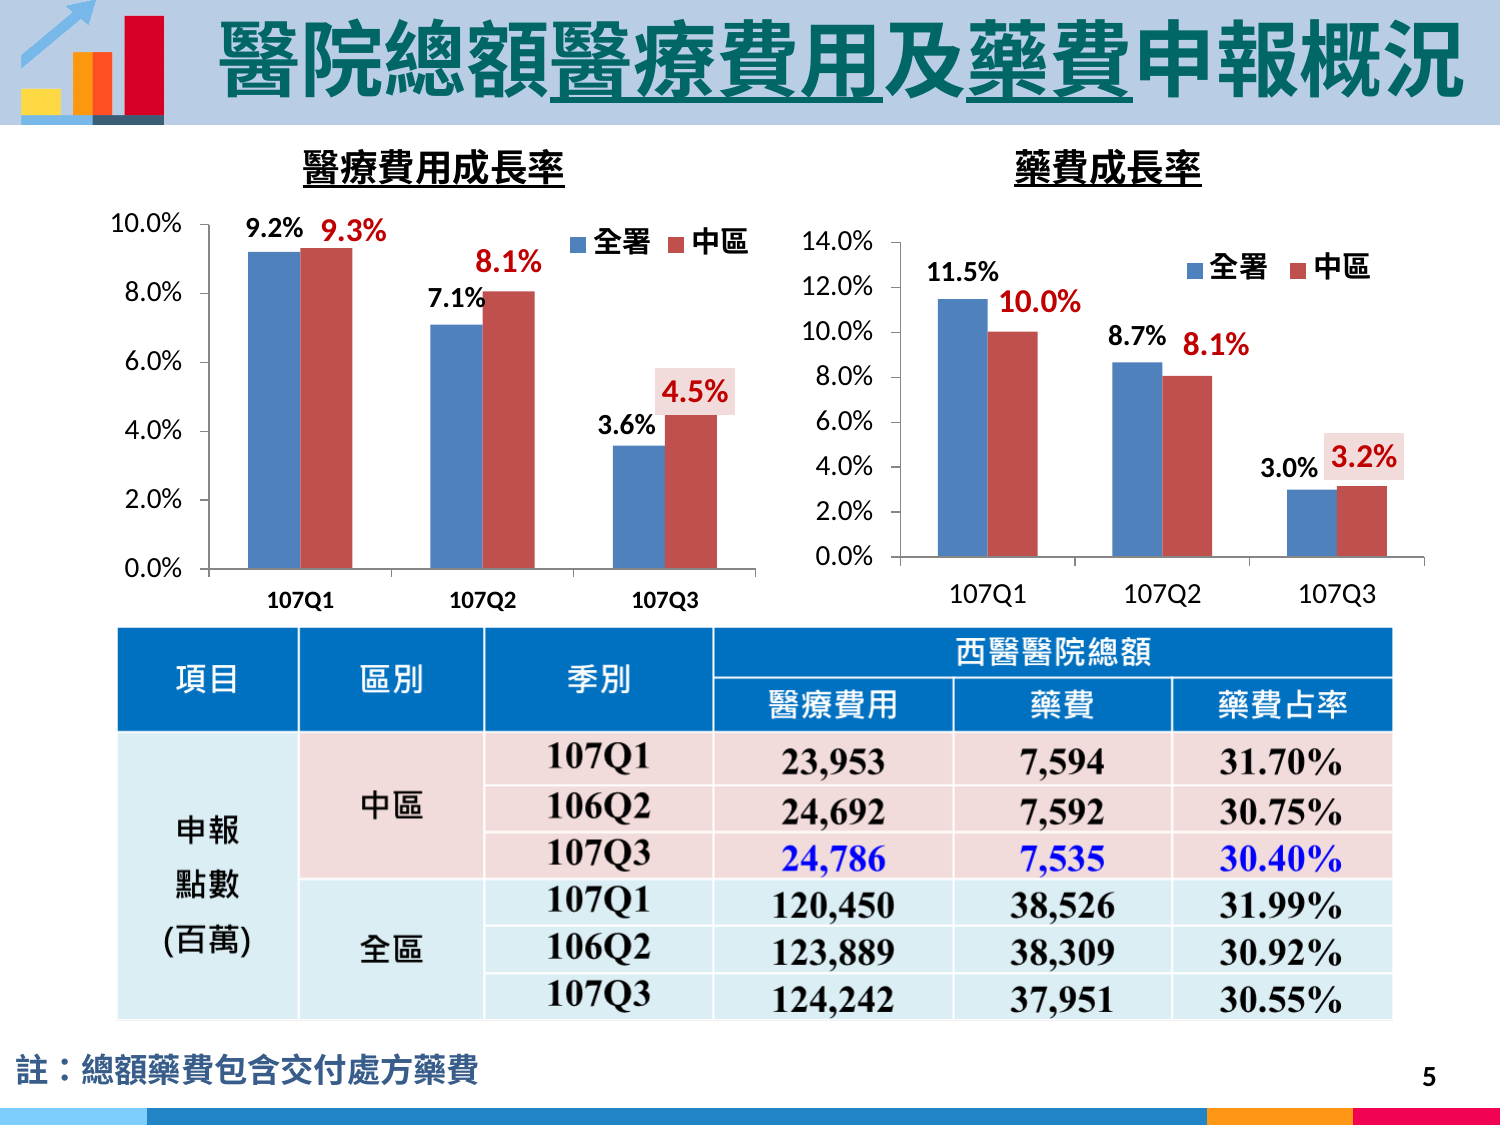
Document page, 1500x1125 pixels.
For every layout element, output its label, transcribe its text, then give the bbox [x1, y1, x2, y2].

title 醫院總額醫療費用及藥費申報概況 [183, 0, 1500, 115]
text_box 醫療費用成長率 [121, 137, 746, 206]
text_box 藥費成長率 [761, 136, 1456, 603]
text_box <編號> [1391, 1033, 1468, 1116]
picture [106, 206, 1462, 1044]
list 註：總額藥費包含交付處方藥費 [0, 1042, 544, 1125]
picture [17, 0, 168, 125]
